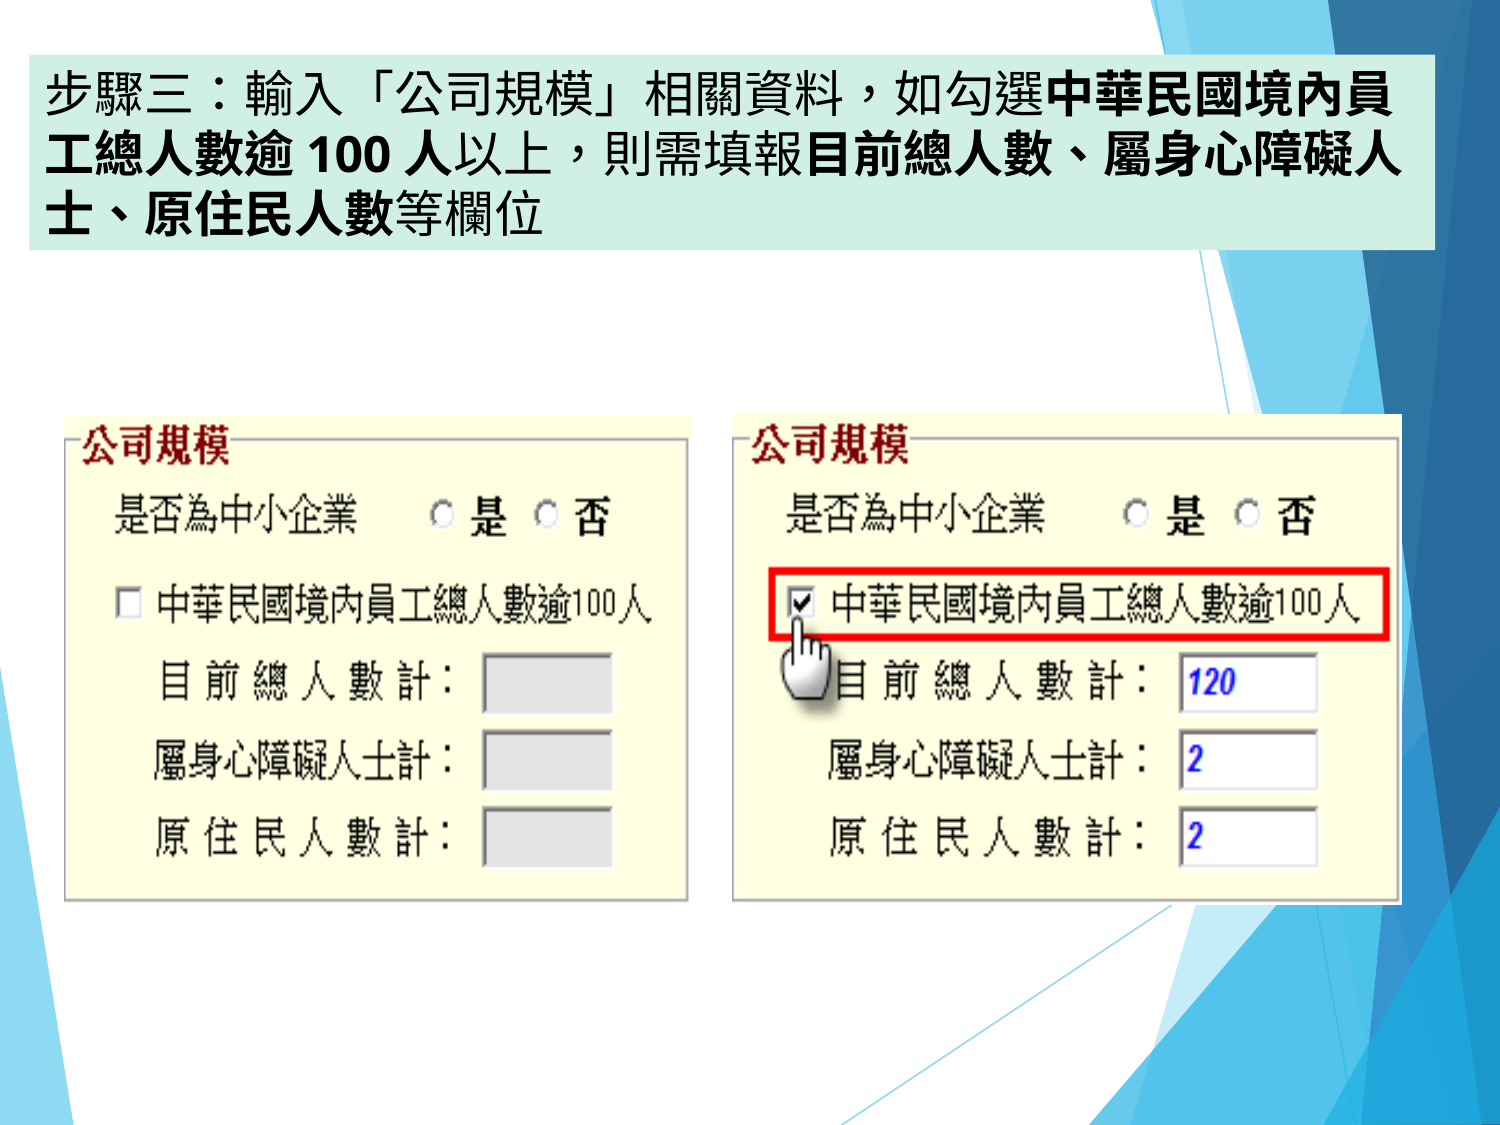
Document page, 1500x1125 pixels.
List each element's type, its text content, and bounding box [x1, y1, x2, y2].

text_box 步驟三：輸入「公司規模」相關資料，如勾選中華民國境內員工總人數逾100人以上，則需填報目前總人數、屬身心障礙人士、原住民人數等欄位 [29, 54, 1436, 251]
picture [64, 415, 691, 905]
picture [732, 414, 1402, 905]
